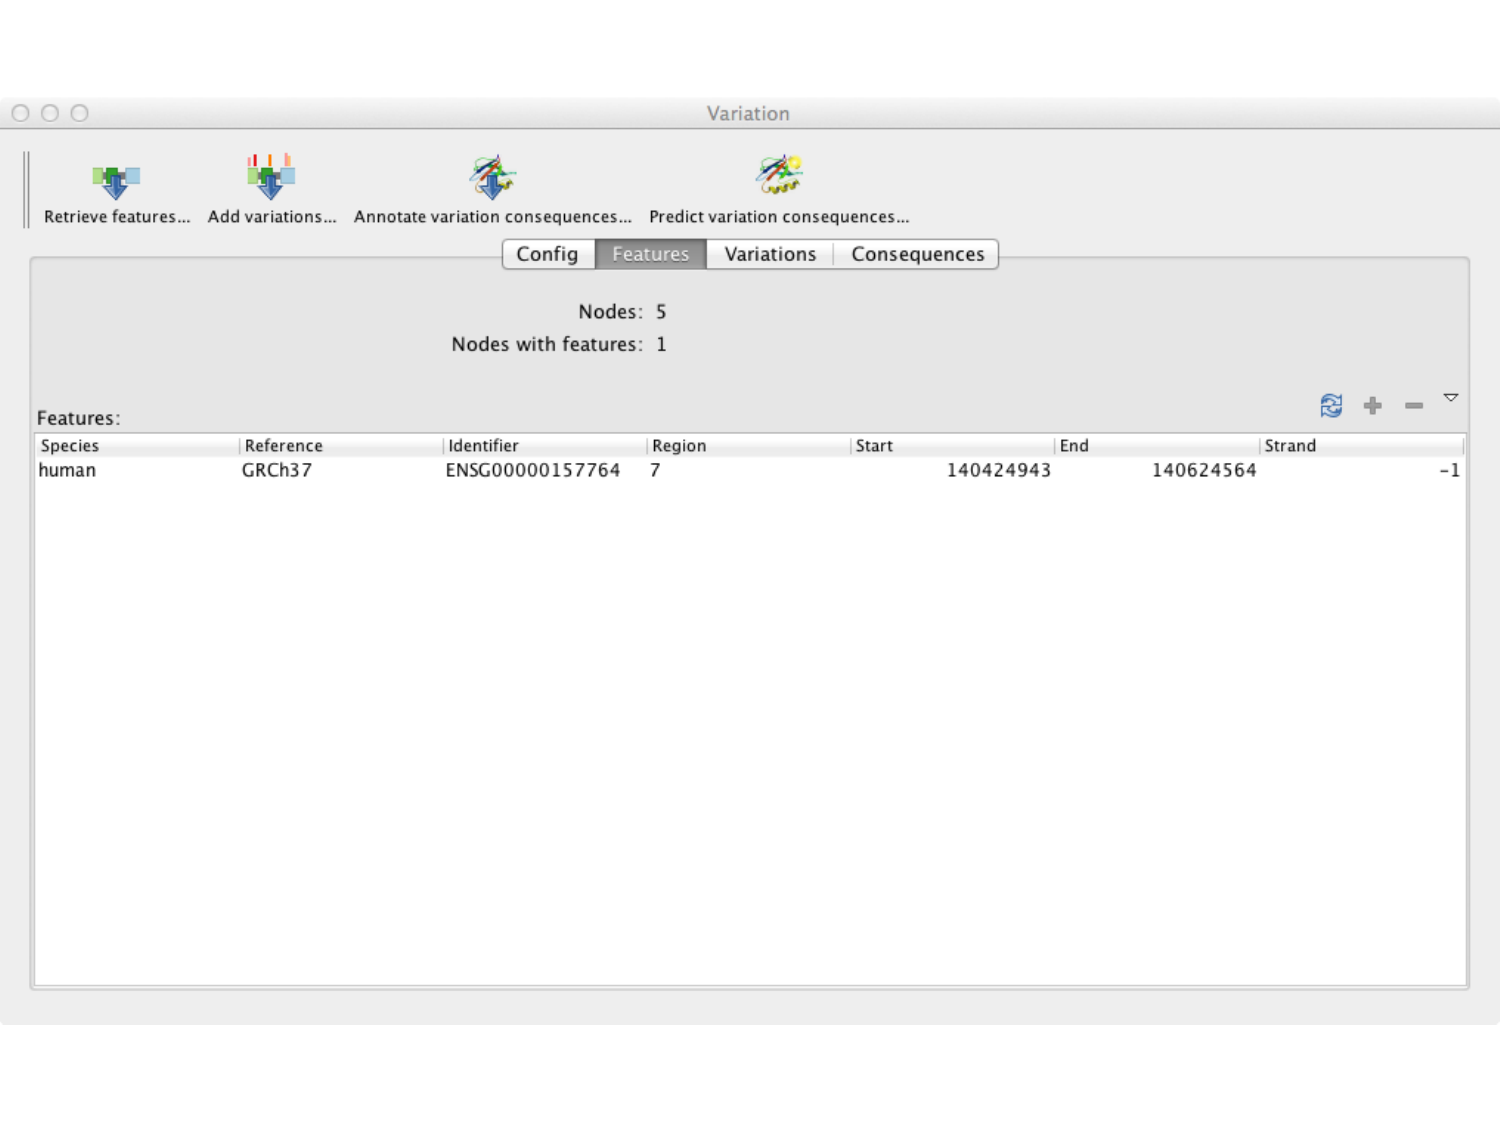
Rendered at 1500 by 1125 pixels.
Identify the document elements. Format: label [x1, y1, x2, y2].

picture [0, 97, 1500, 1026]
